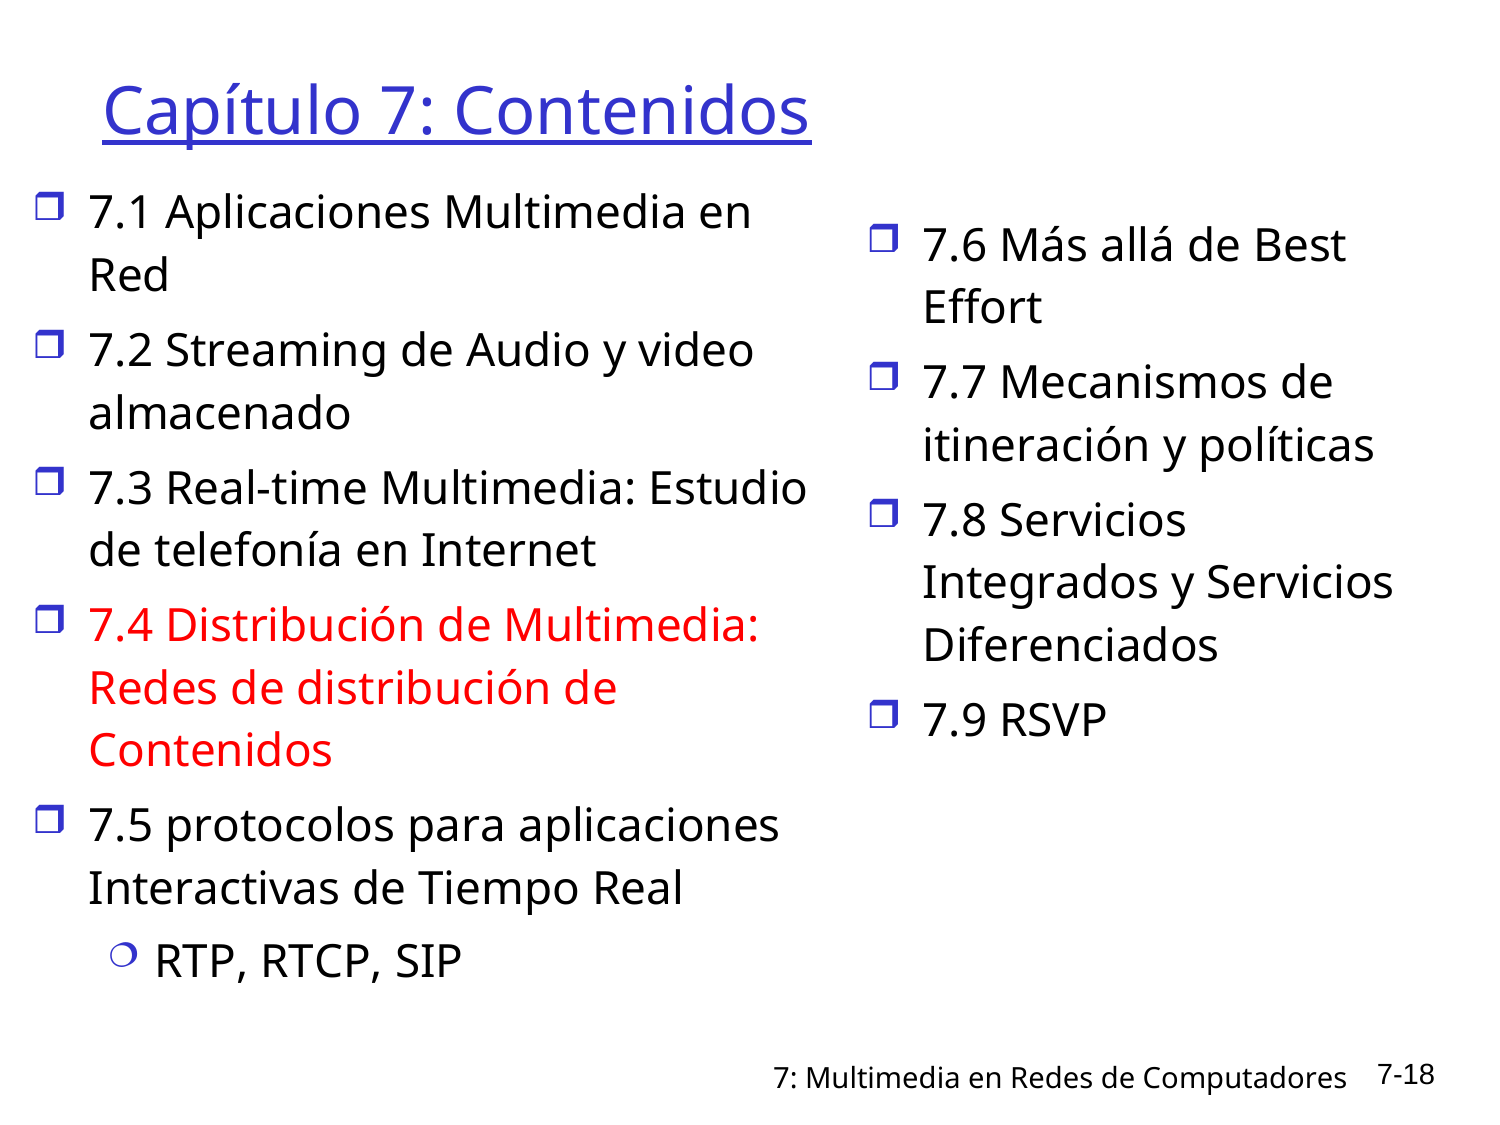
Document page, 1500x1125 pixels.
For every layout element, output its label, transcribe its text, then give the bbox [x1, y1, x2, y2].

title Capítulo 7: Contenidos [87, 37, 1363, 181]
list 7.6 Más allá de Best Effort 7.7 Mecanismos de itineración y políticas 7.8 Servicios Integrados y Servicios Diferenciados 7.9 RSVP [851, 204, 1448, 968]
list 7.1 Aplicaciones Multimedia en Red 7.2 Streaming de Audio y video almacenado 7.3 Real-time Multimedia: Estudio de telefonía en Internet 7.4 Distribución de Multimedia: Redes de distribución de Contenidos 7.5 protocolos para aplicaciones Interactivas de Tiempo Real RTP, RTCP, SIP [17, 172, 842, 978]
